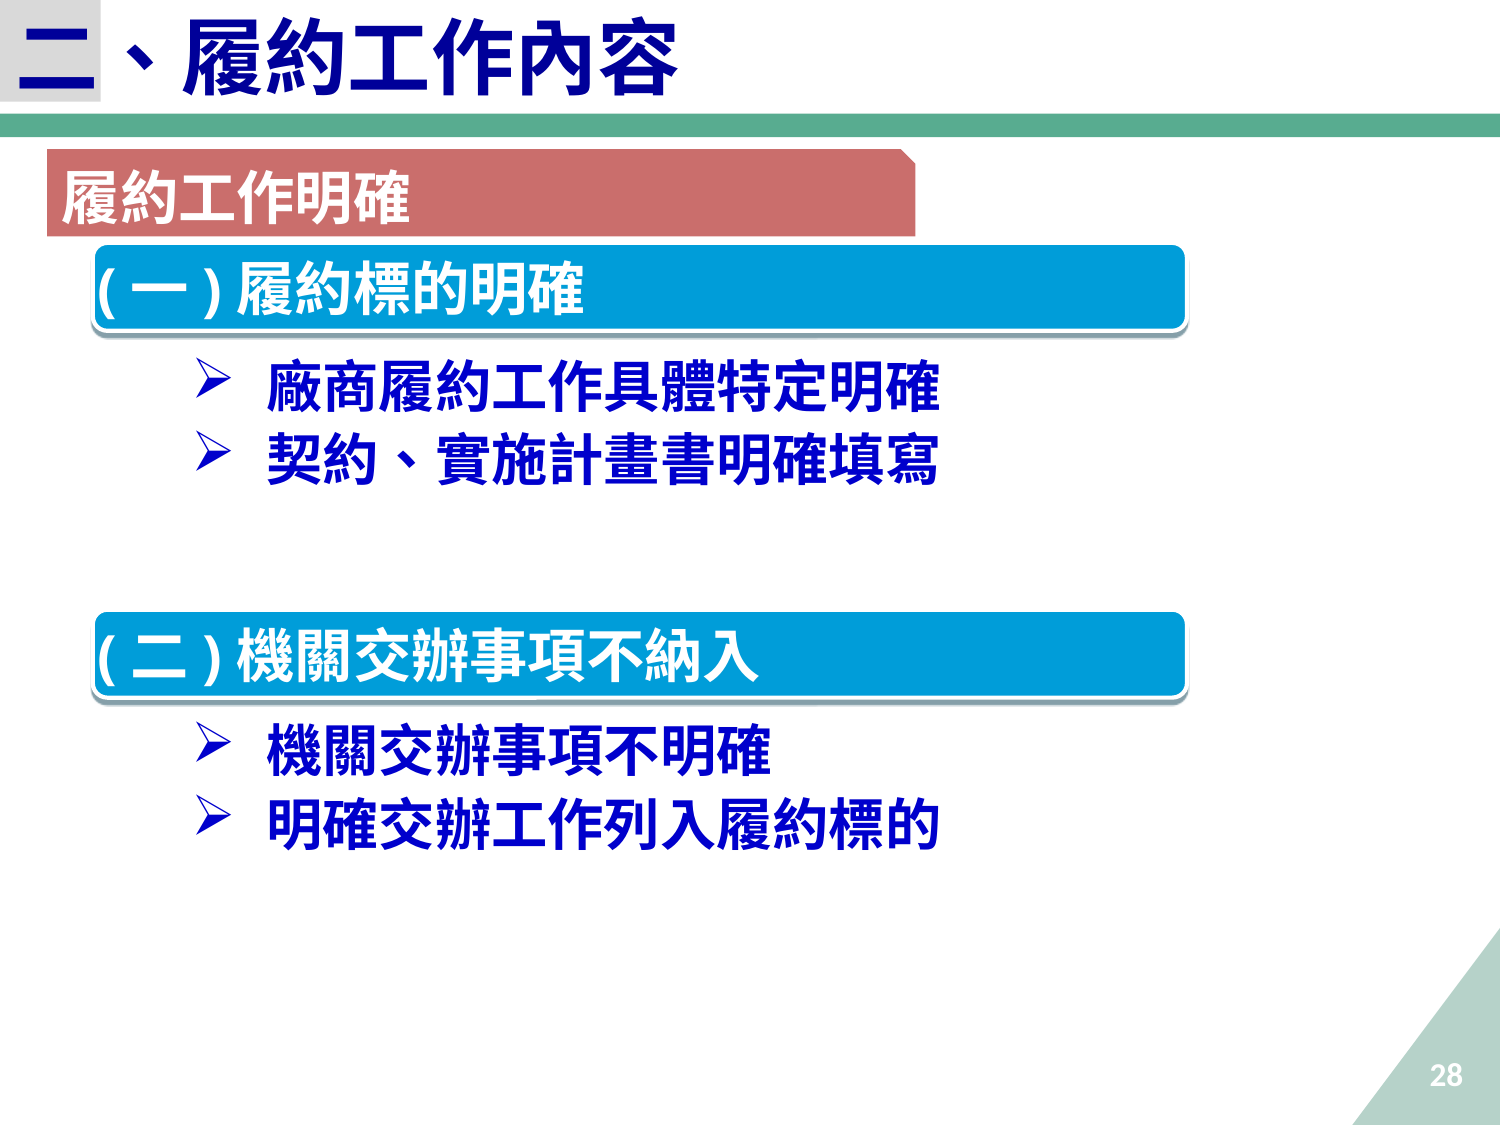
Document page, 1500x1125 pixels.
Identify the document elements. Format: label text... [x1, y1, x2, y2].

text_box 廠商履約工作具體特定明確 契約、實施計畫書明確填寫 機關交辦事項不明確 明確交辦工作列入履約標的 [0, 265, 1376, 1083]
text_box [1352, 927, 1500, 1125]
slide_number <編號> [1128, 1042, 1478, 1103]
text_box (二)機關交辦事項不納入 [92, 609, 1188, 698]
text_box 二、履約工作內容 [0, 0, 1465, 113]
text_box (一)履約標的明確 [92, 242, 1188, 331]
text_box 履約工作明確 [47, 149, 916, 237]
text_box [0, 113, 1500, 138]
